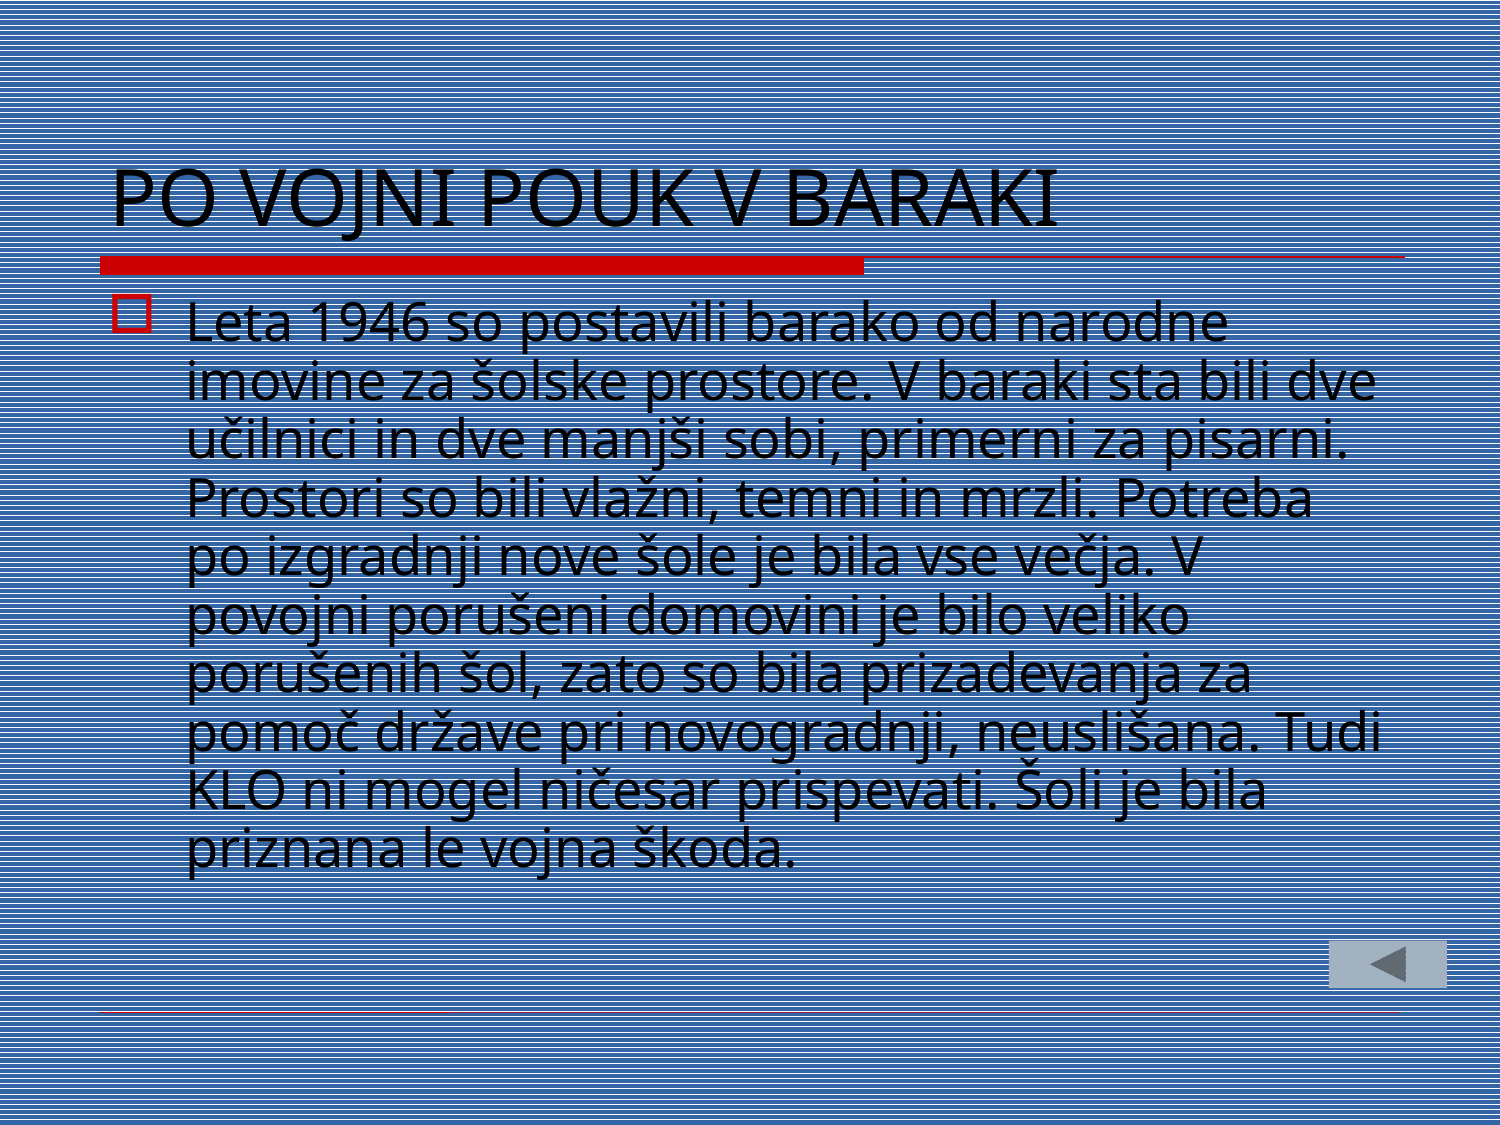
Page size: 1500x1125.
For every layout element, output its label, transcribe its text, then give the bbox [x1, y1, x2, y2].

title PO VOJNI POUK V BARAKI [94, 50, 1407, 250]
text_box [1328, 940, 1447, 989]
list Leta 1946 so postavili barako od narodne imovine za šol­ske prostore. V baraki sta bili dve učilnici in dve manjši sobi, primerni za pisarni. Prostori so bili vlažni, temni in mrzli. Potreba po izgradnji nove šole je bila vse večja. V povojni porušeni domovini je bilo veliko porušenih šol, zato so bila prizadevanja za pomoč države pri novo­gradnji, neuslišana. Tudi KLO ni mogel ničesar prispe­vati. Šoli je bila priznana le vojna škoda. [92, 287, 1406, 988]
